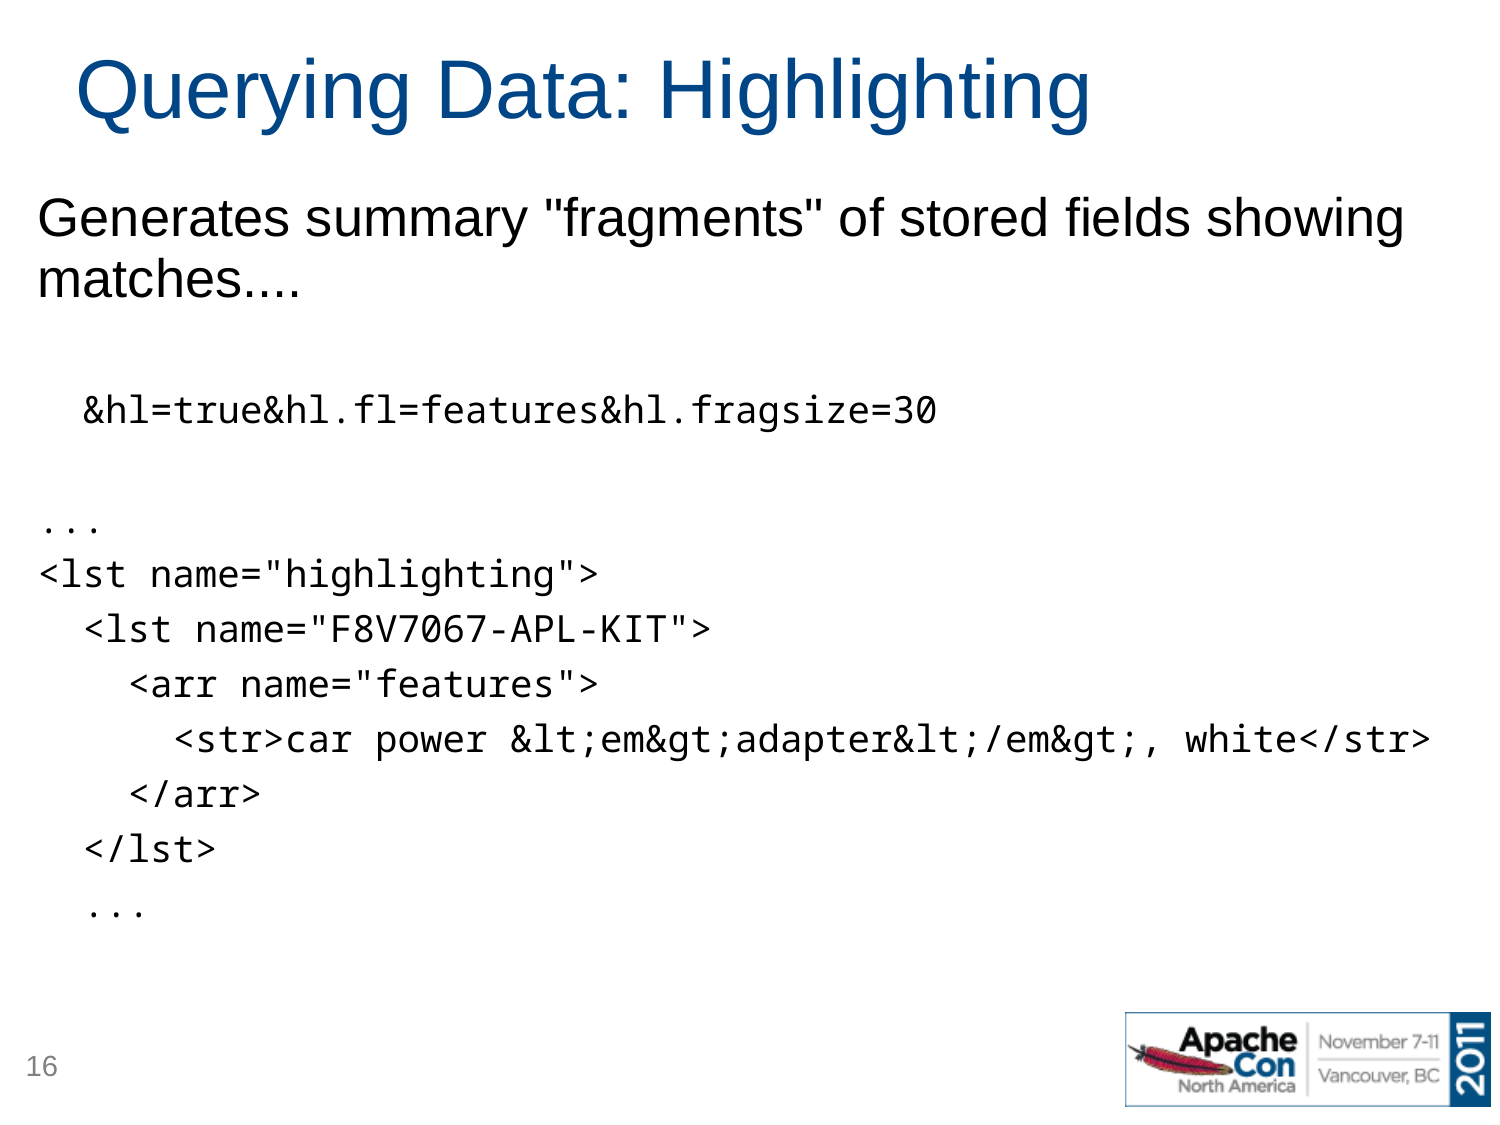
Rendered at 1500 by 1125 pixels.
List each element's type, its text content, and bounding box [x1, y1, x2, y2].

list Generates summary "fragments" of stored fields showing matches.... &hl=true&hl.fl=features&hl.fragsize=30 ... <lst name="highlighting"> <lst name="F8V7067-APL-KIT"> <arr name="features"> <str>car power &lt;em&gt;adapter&lt;/em&gt;, white</str> </arr> </lst> ... [37, 187, 1463, 991]
picture [1125, 1012, 1491, 1107]
title Querying Data: Highlighting [75, 0, 1425, 181]
